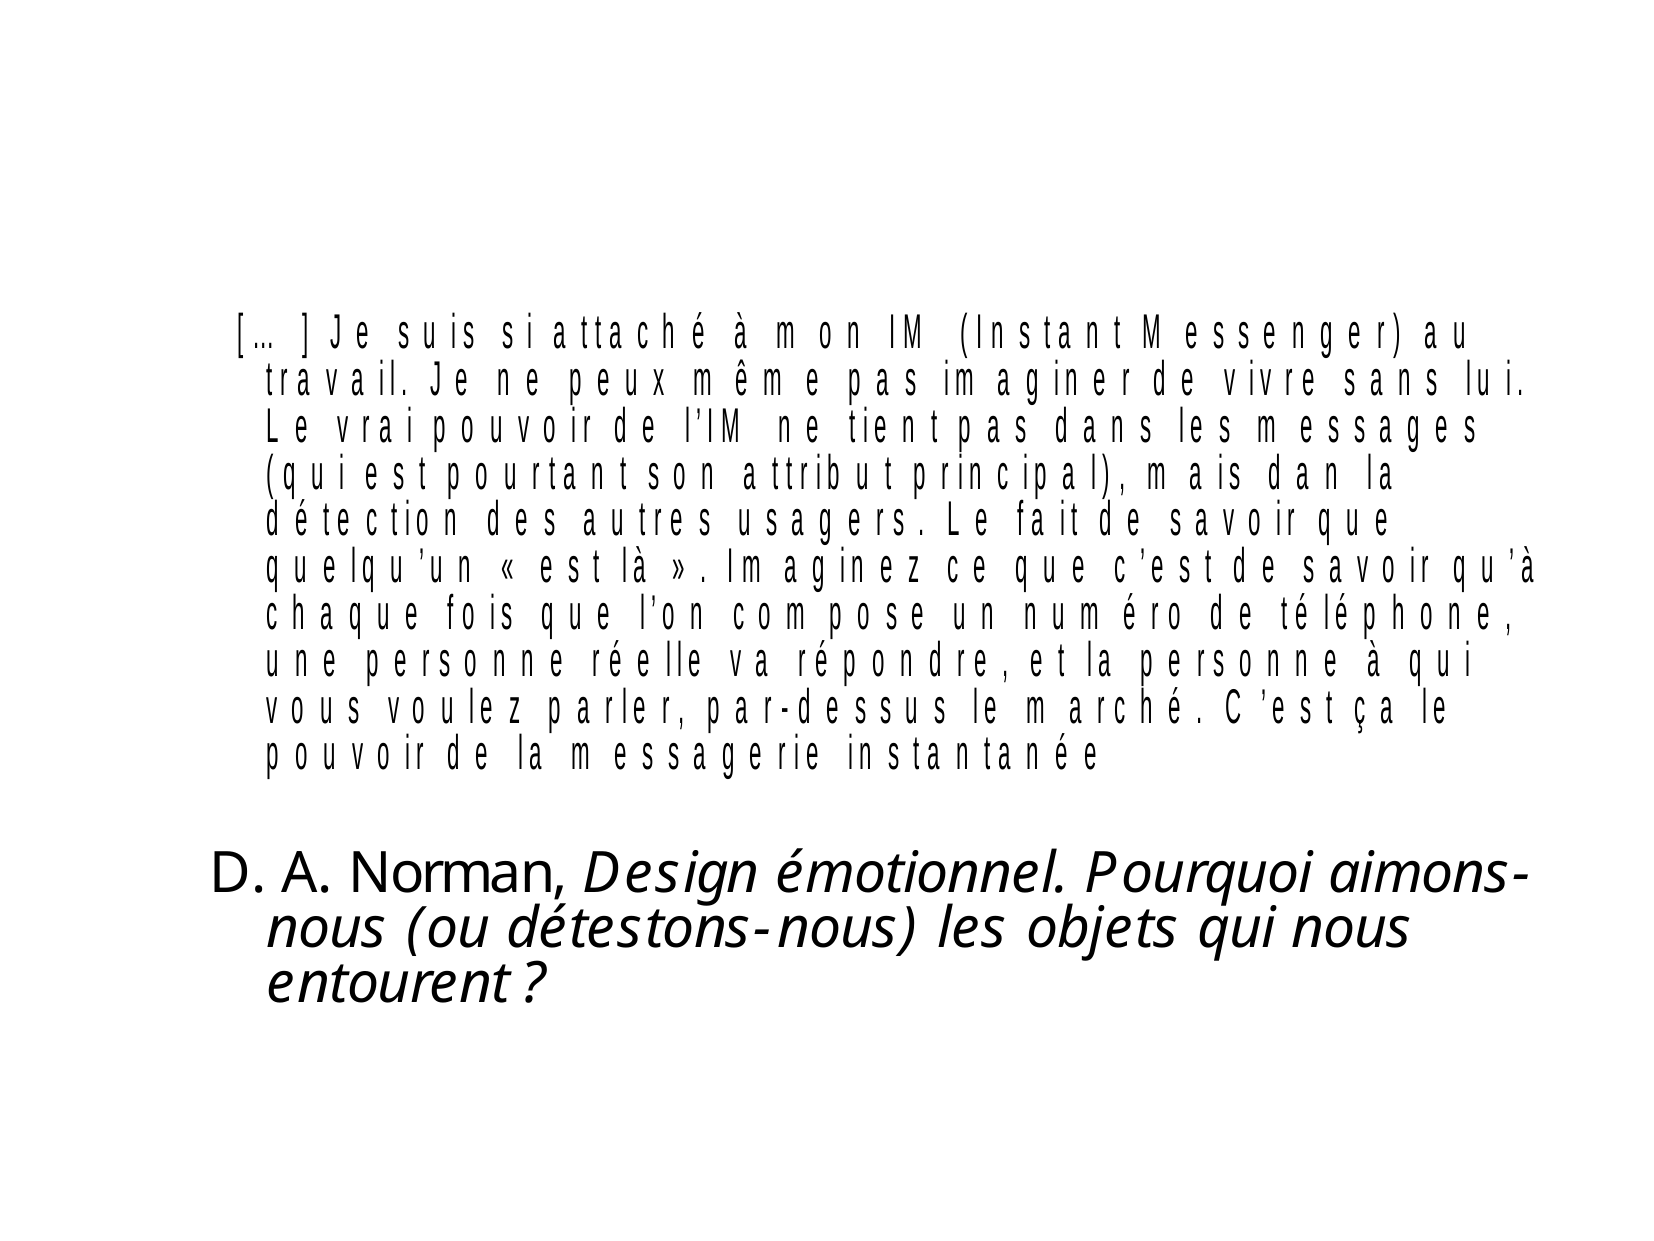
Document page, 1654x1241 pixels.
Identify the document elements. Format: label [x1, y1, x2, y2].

picture [118, 47, 1642, 1146]
